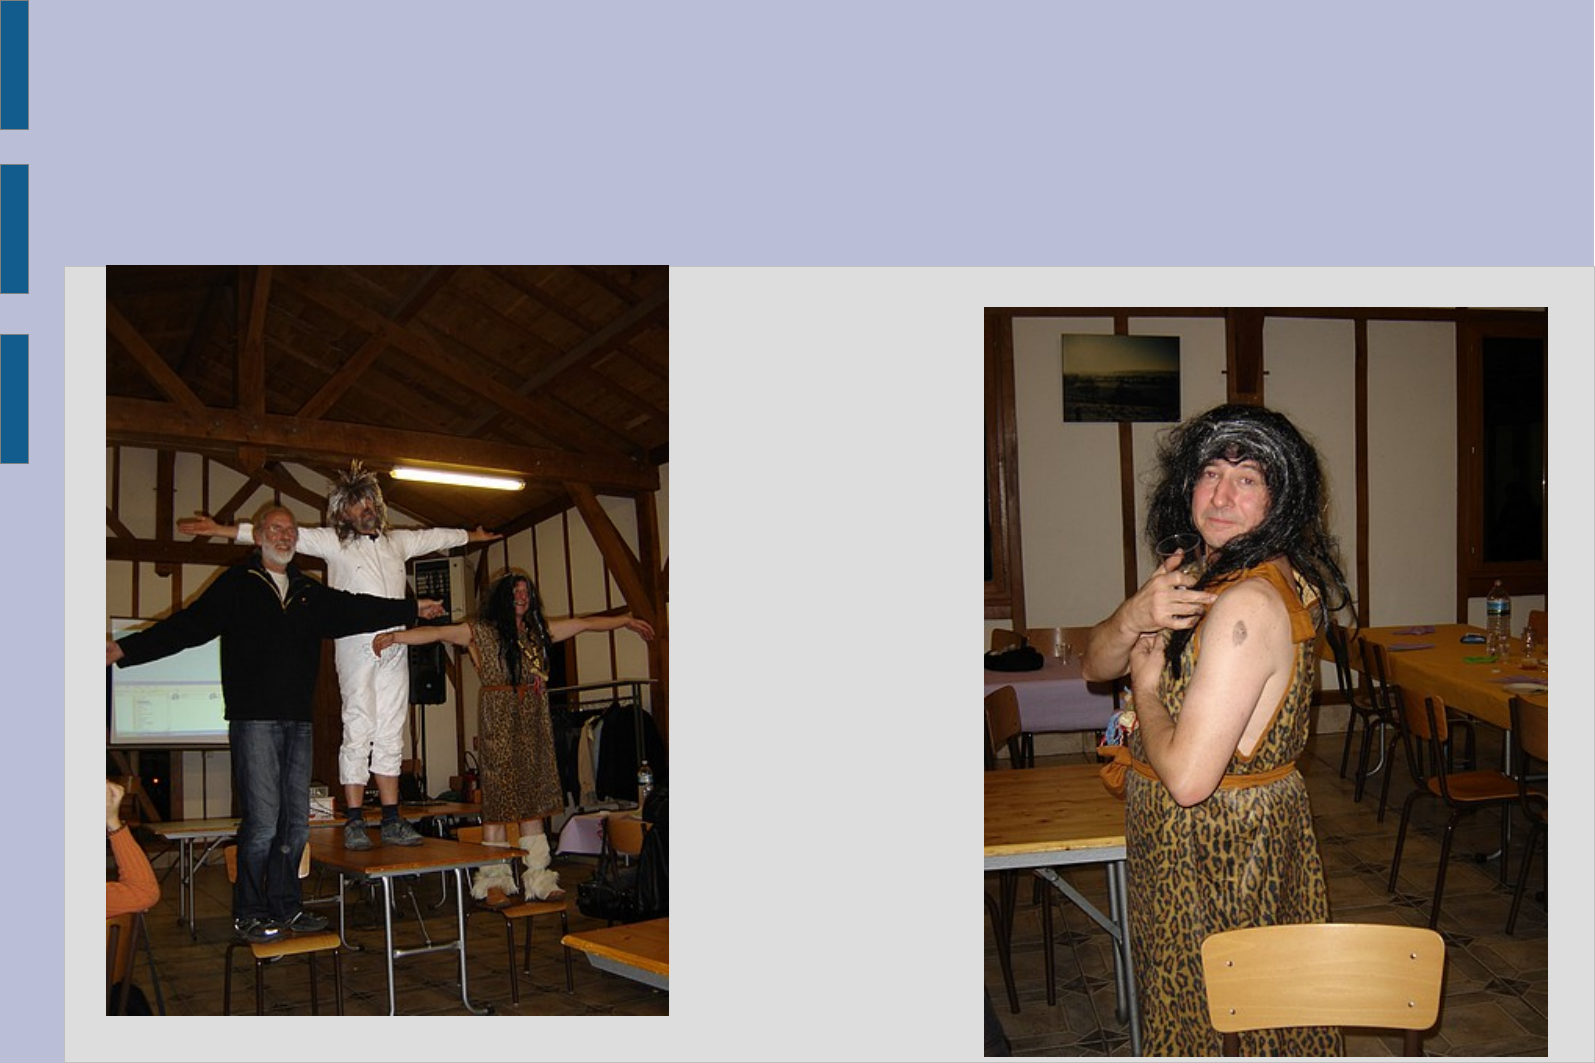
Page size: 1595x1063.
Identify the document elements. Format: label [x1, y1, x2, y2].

picture [106, 265, 669, 1016]
picture [984, 307, 1548, 1058]
